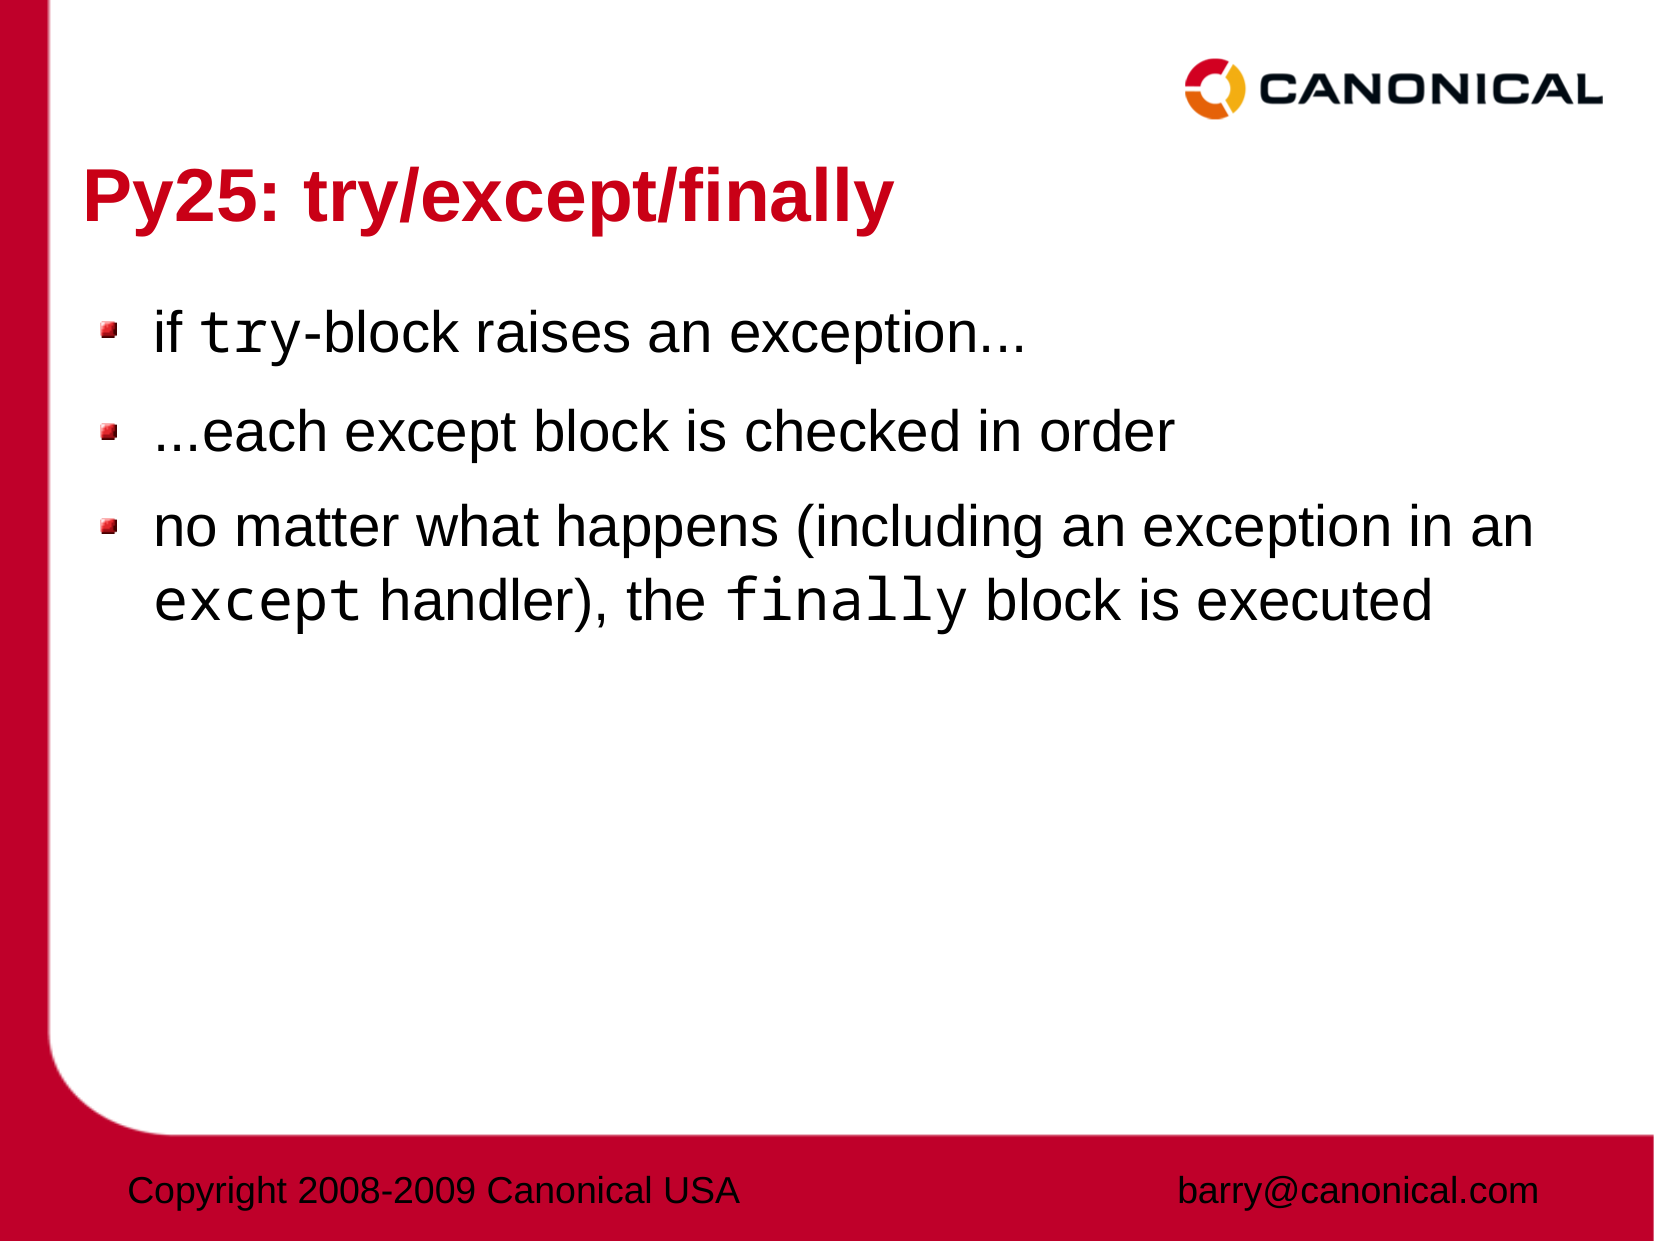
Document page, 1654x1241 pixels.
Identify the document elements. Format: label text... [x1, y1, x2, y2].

picture [0, 0, 1654, 1241]
title Py25: try/except/finally [82, 104, 1571, 287]
list if try-block raises an exception... ...each except block is checked in order no matter what happens (including an exception in an except handler), the finally block is executed [82, 290, 1571, 1109]
